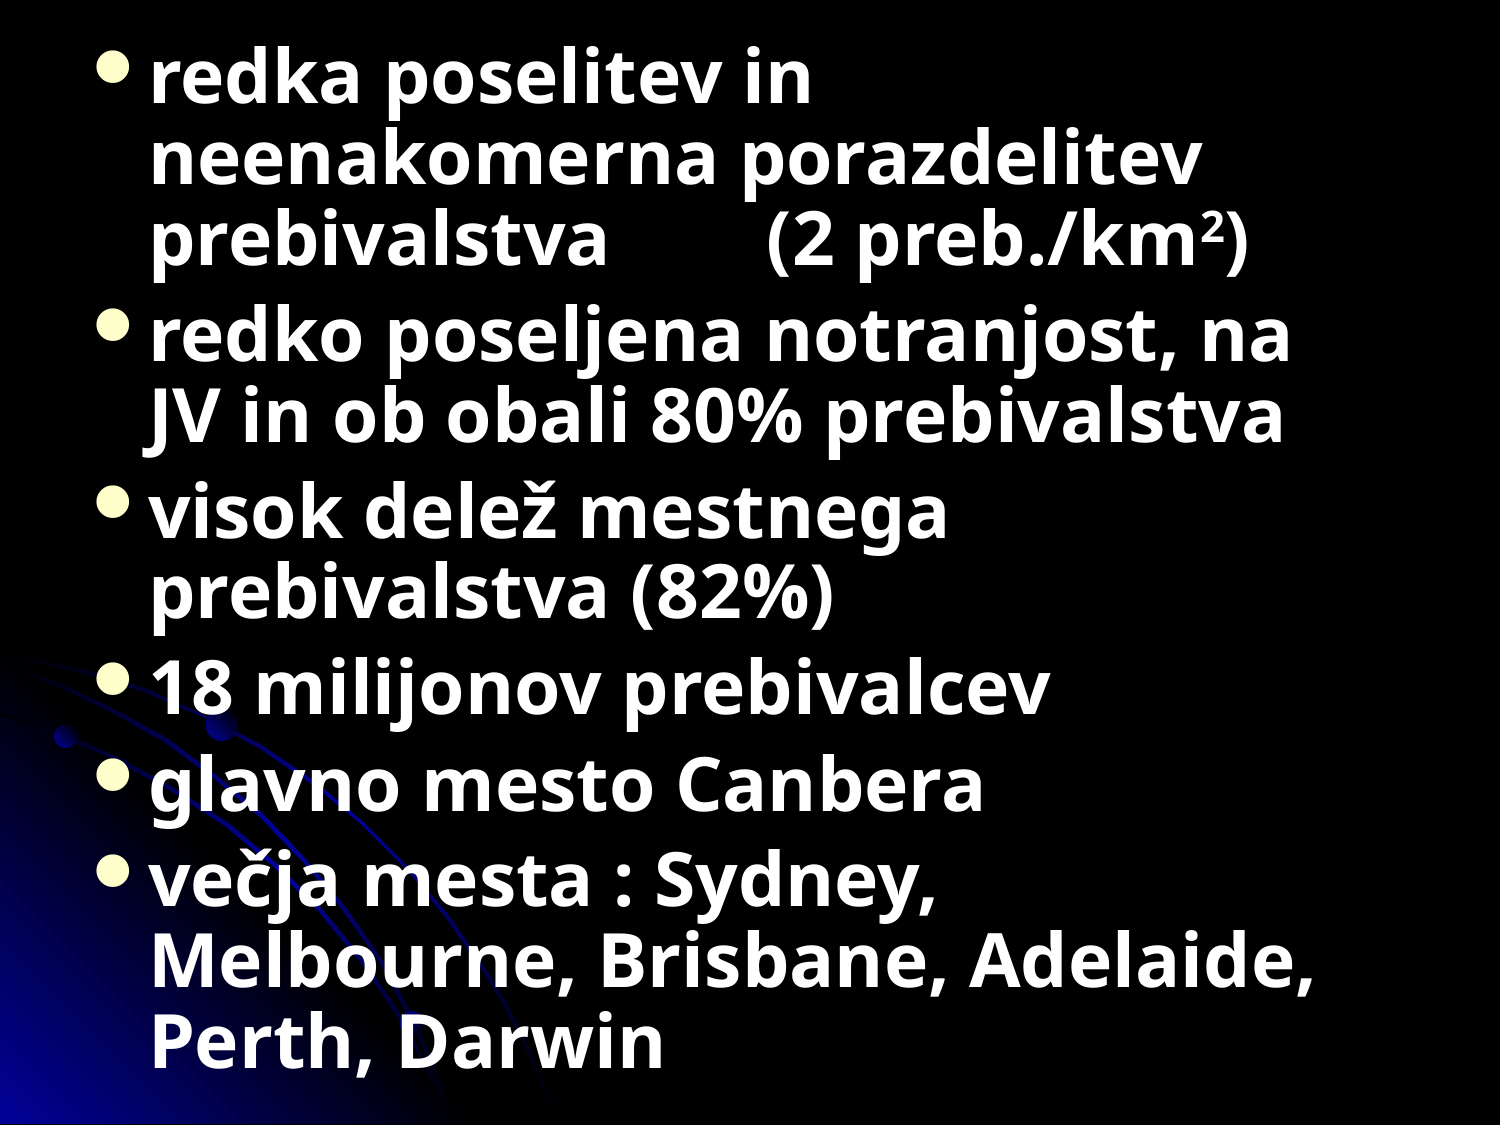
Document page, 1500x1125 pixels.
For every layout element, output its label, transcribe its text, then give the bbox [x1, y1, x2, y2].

list redka poselitev in neenakomerna porazdelitev prebivalstva (2 preb./km2) redko poseljena notranjost, na JV in ob obali 80% prebivalstva visok delež mestnega prebivalstva (82%) 18 milijonov prebivalcev glavno mesto Canbera večja mesta : Sydney, Melbourne, Brisbane, Adelaide, Perth, Darwin [76, 31, 1390, 956]
